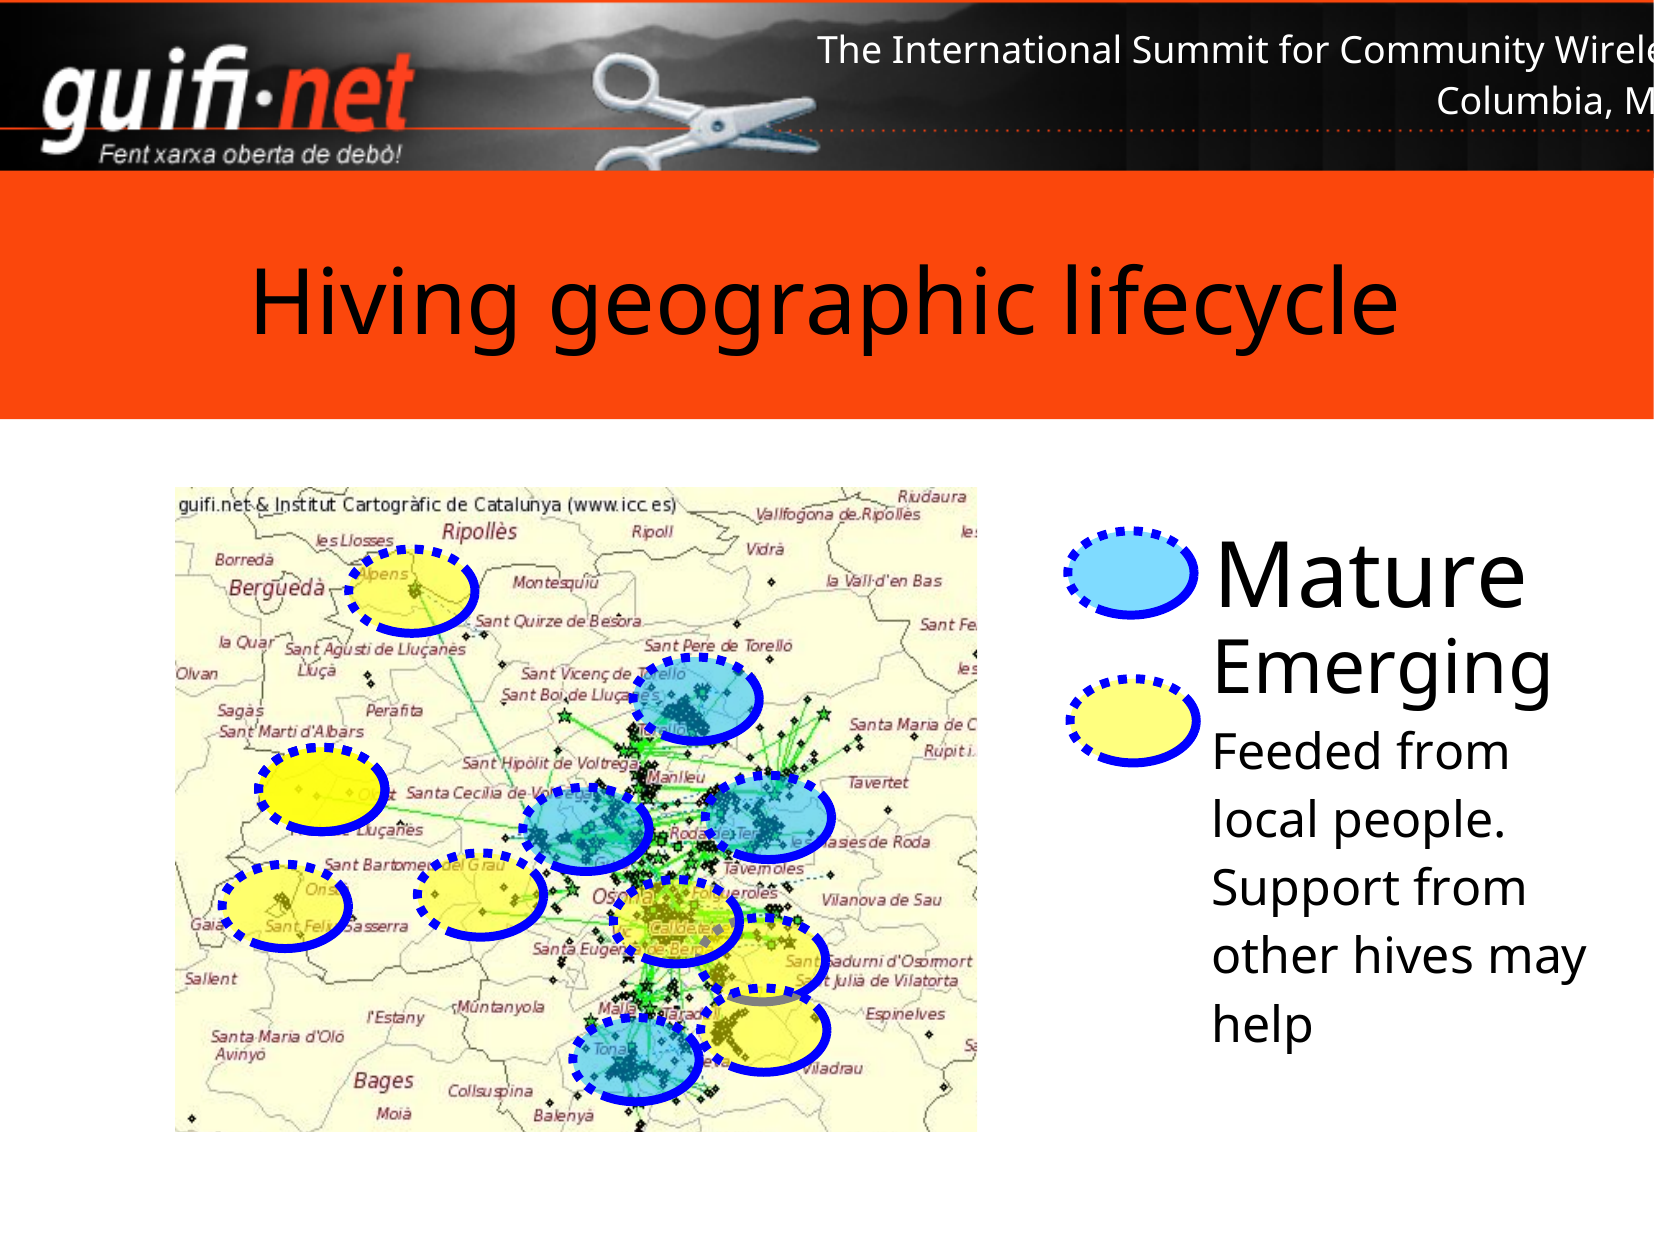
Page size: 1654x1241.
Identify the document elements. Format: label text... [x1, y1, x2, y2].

text_box [222, 864, 349, 949]
title Mature [1213, 496, 1593, 647]
text_box [1067, 530, 1195, 616]
picture [0, 0, 1654, 170]
text_box [613, 879, 827, 1073]
text_box [572, 1017, 700, 1102]
title Hiving geographic lifecycle [119, 195, 1532, 403]
text_box [258, 747, 385, 832]
text_box [417, 852, 544, 938]
text_box [1070, 678, 1197, 763]
title Emerging Feeded from local people. Support from other hives may help [1211, 680, 1591, 991]
text_box [348, 549, 475, 634]
text_box [705, 775, 832, 860]
text_box [633, 657, 760, 742]
chart [88, 474, 978, 1132]
text_box [522, 787, 650, 872]
